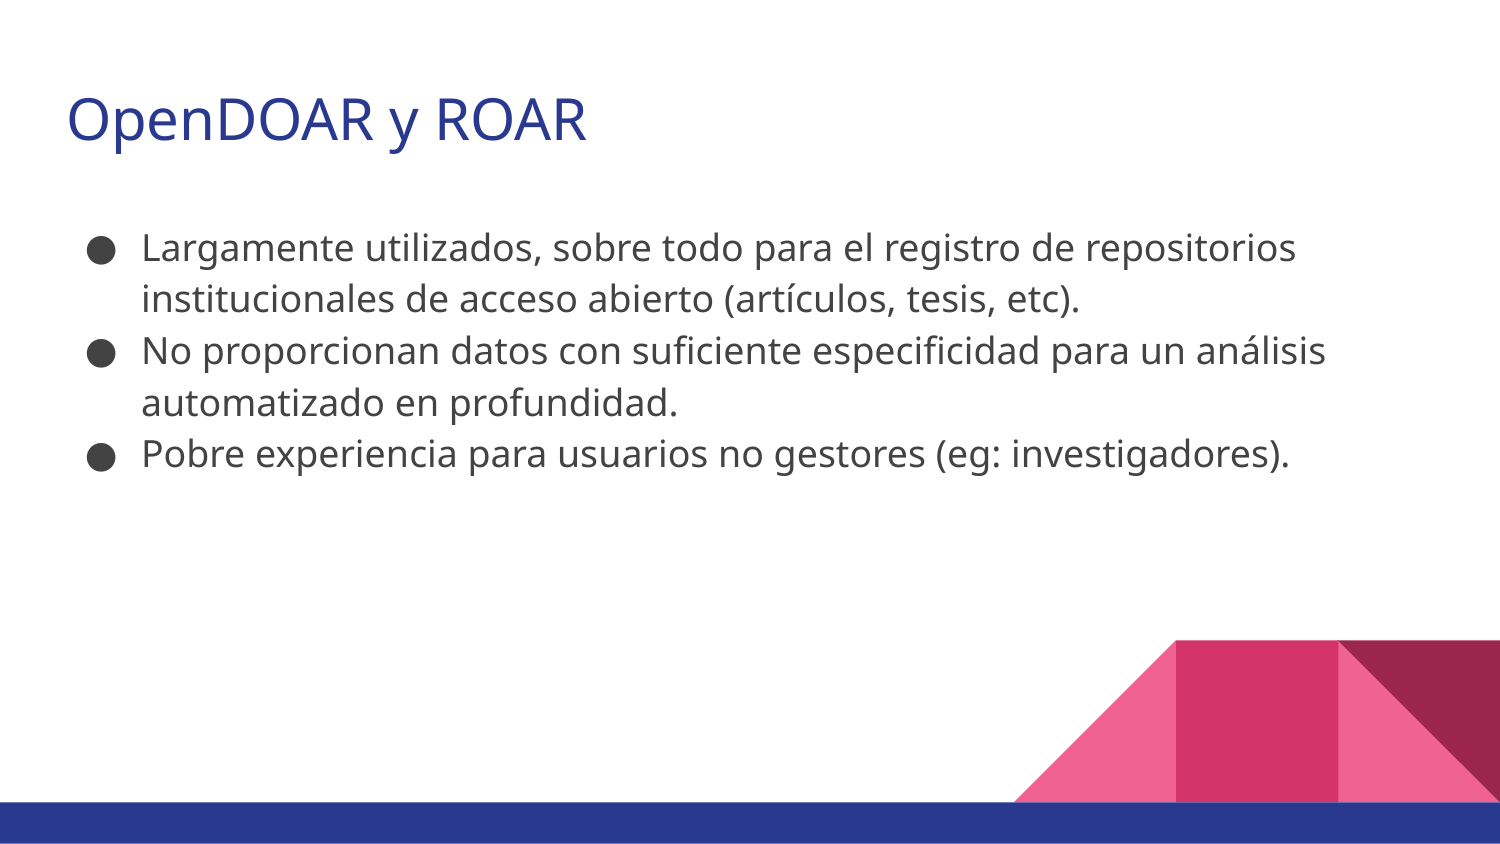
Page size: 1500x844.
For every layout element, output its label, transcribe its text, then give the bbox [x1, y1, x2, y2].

list Largamente utilizados, sobre todo para el registro de repositorios institucionales de acceso abierto (artículos, tesis, etc). No proporcionan datos con suficiente especificidad para un análisis automatizado en profundidad. Pobre experiencia para usuarios no gestores (eg: investigadores). [51, 201, 1449, 750]
title OpenDOAR y ROAR [51, 67, 1449, 167]
